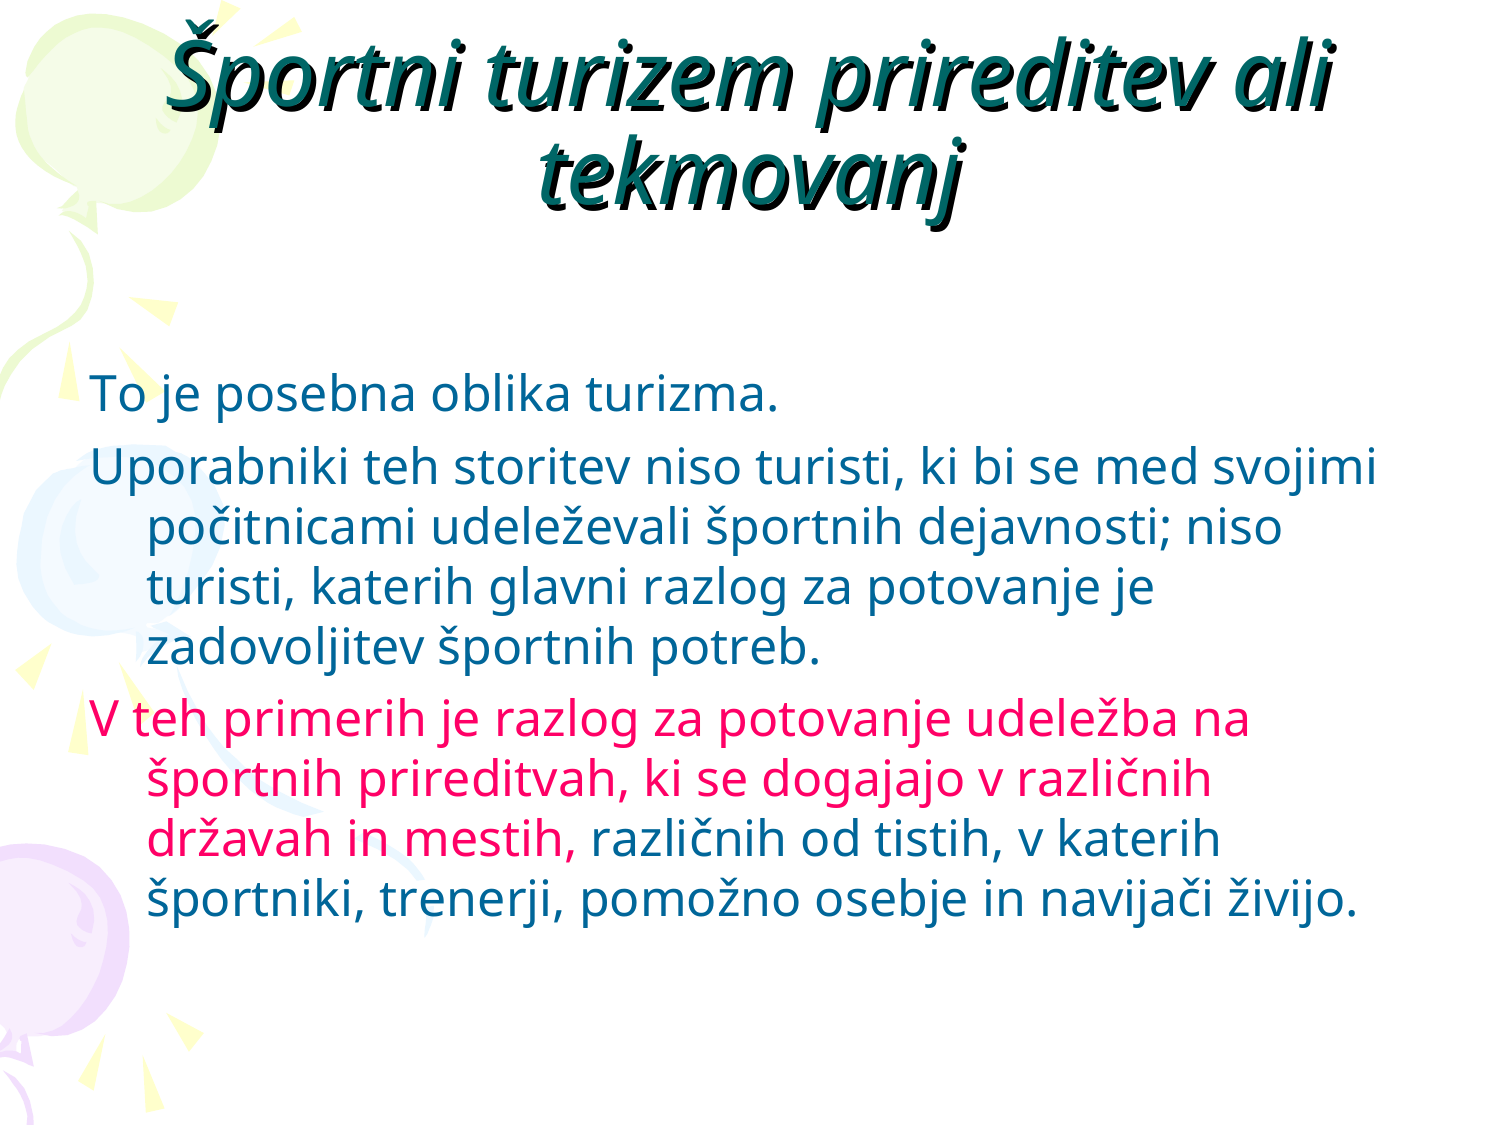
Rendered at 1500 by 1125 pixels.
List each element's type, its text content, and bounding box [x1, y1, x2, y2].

list To je posebna oblika turizma. Uporabniki teh storitev niso turisti, ki bi se med svojimi počitnicami udeleževali športnih dejavnosti; niso turisti, katerih glavni razlog za potovanje je zadovoljitev športnih potreb. V teh primerih je razlog za potovanje udeležba na športnih prireditvah, ki se dogajajo v različnih državah in mestih, različnih od tistih, v katerih športniki, trenerji, pomožno osebje in navijači živijo. [75, 262, 1426, 994]
title Športni turizem prireditev ali tekmovanj [72, 16, 1426, 233]
